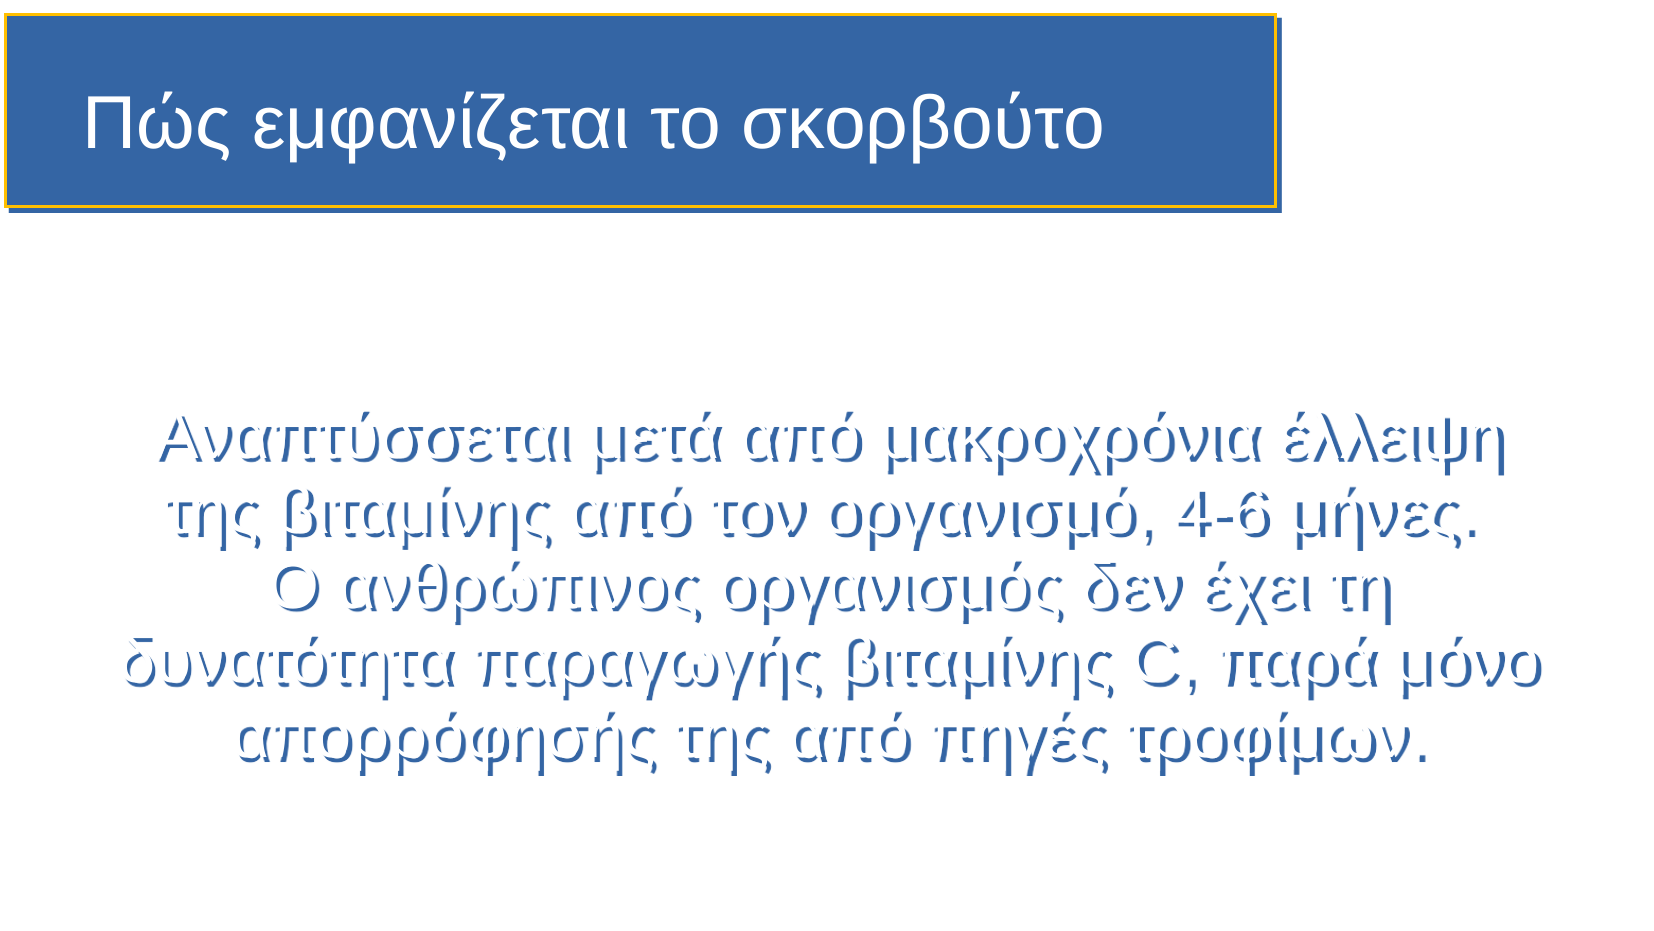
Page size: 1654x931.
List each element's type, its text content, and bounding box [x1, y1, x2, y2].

title Πώς εμφανίζεται το σκορβούτο [82, 44, 1235, 192]
text_box Αναπτύσσεται μετά από μακροχρόνια έλλειψη της βιταμίνης από τον οργανισμό, 4-6 μήνες. Ο ανθρώπινος οργανισμός δεν έχει τη δυνατότητα παραγωγής βιταμίνης C, παρά μόνο απορρόφησής της από πηγές τροφίμων. [93, 390, 1565, 562]
